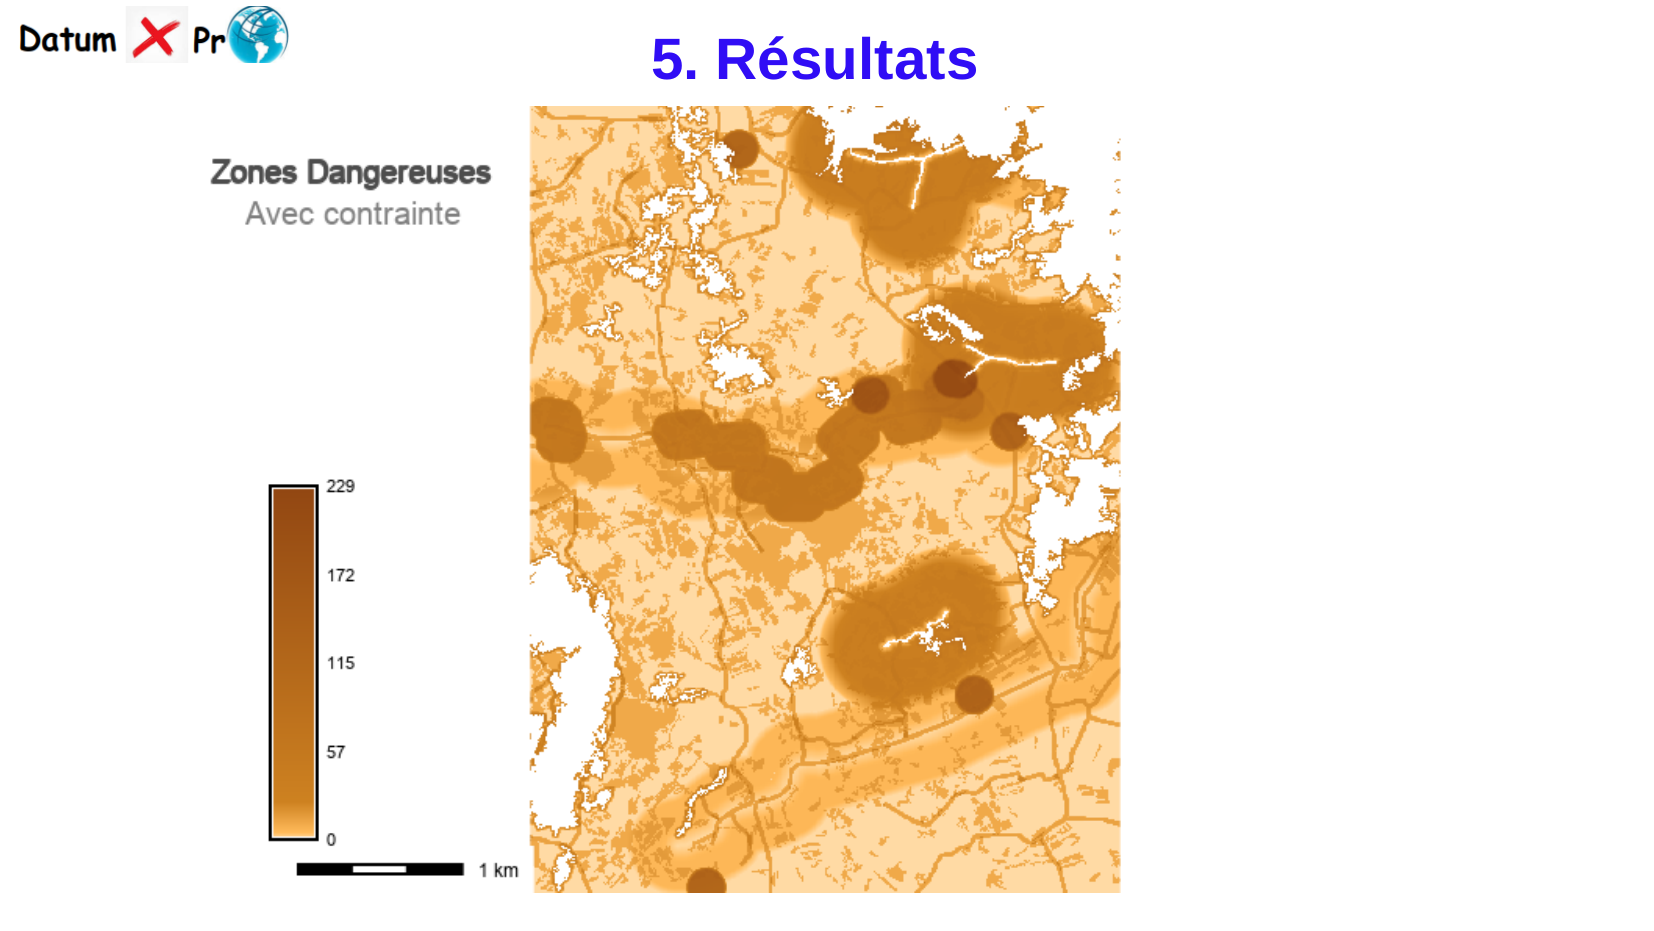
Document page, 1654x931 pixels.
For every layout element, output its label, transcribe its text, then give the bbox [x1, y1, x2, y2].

picture [47, 106, 1604, 893]
title 5. Résultats [165, 23, 1465, 89]
picture [0, 6, 319, 63]
